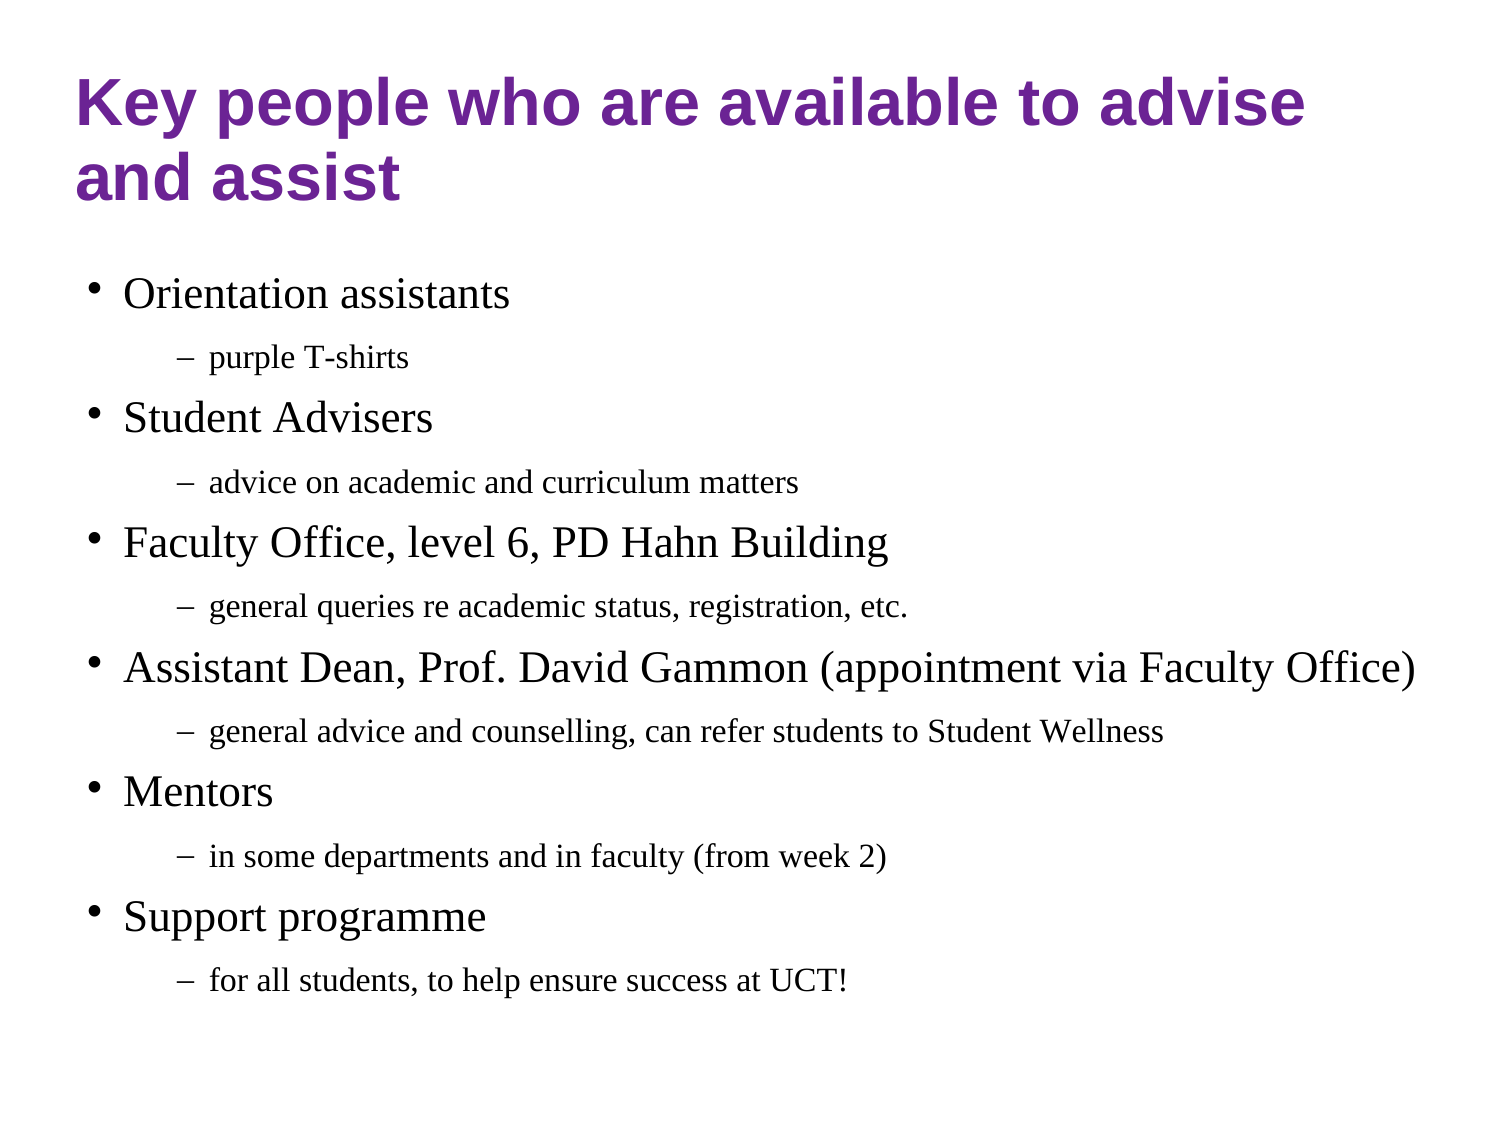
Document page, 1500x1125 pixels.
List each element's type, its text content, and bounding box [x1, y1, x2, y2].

list Orientation assistants purple T-shirts Student Advisers advice on academic and curriculum matters Faculty Office, level 6, PD Hahn Building general queries re academic status, registration, etc. Assistant Dean, Prof. David Gammon (appointment via Faculty Office) general advice and counselling, can refer students to Student Wellness Mentors in some departments and in faculty (from week 2) Support programme for all students, to help ensure success at UCT! [75, 263, 1426, 1047]
title Key people who are available to advise and assist [75, 44, 1426, 233]
